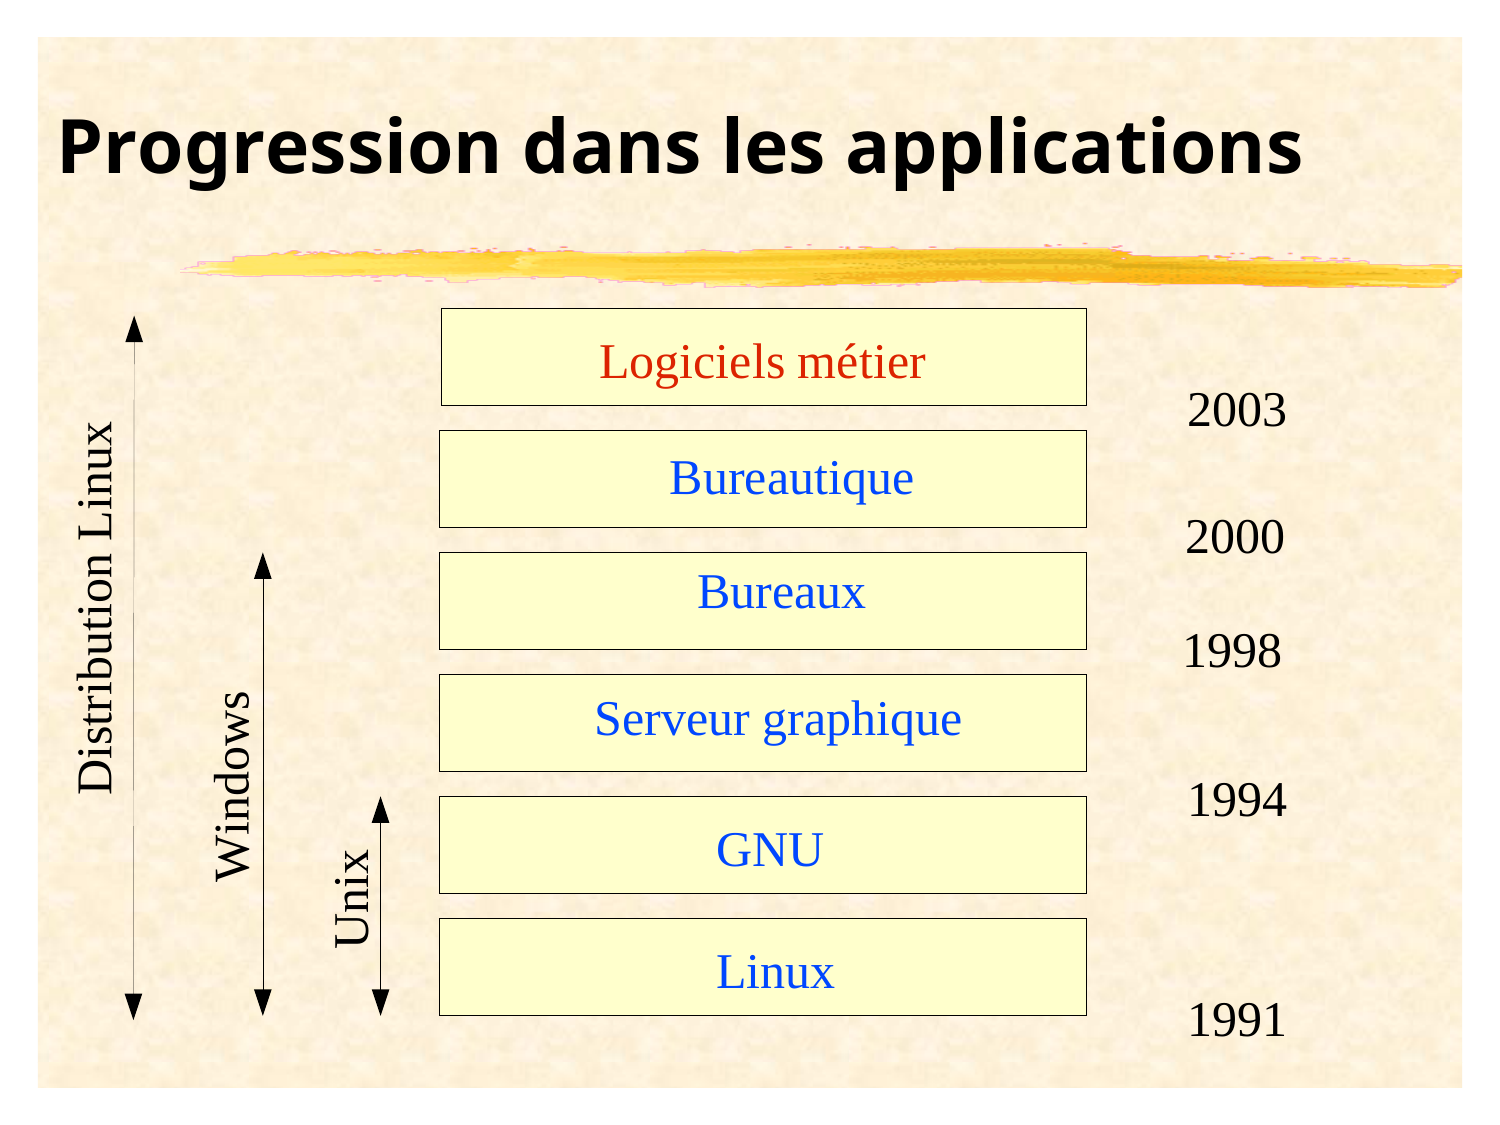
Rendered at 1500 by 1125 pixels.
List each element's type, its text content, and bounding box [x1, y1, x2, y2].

text_box [441, 308, 1087, 406]
text_box [439, 796, 1087, 894]
text_box Bureaux [591, 564, 962, 636]
text_box BureauxB [439, 552, 1087, 650]
text_box Distribution Linux [66, 378, 134, 808]
text_box GNU [704, 822, 867, 892]
text_box Bureautique [601, 449, 972, 521]
text_box Logiciels métier [587, 334, 990, 404]
text_box 2000 [1173, 508, 1298, 578]
title Progression dans les applications [56, 37, 1463, 251]
text_box 1991 [1175, 991, 1301, 1061]
text_box 1994 [1175, 771, 1301, 842]
text_box [439, 918, 1087, 1016]
text_box Linux [704, 944, 842, 1014]
text_box Unix [323, 813, 439, 961]
text_box 1998 [1171, 623, 1296, 693]
picture [37, 37, 1463, 1088]
text_box Windows [204, 651, 274, 895]
text_box 2003 [1175, 381, 1301, 451]
text_box Serveur graphique [536, 690, 1010, 761]
text_box Bureautique [439, 430, 1087, 528]
text_box [439, 674, 1087, 772]
